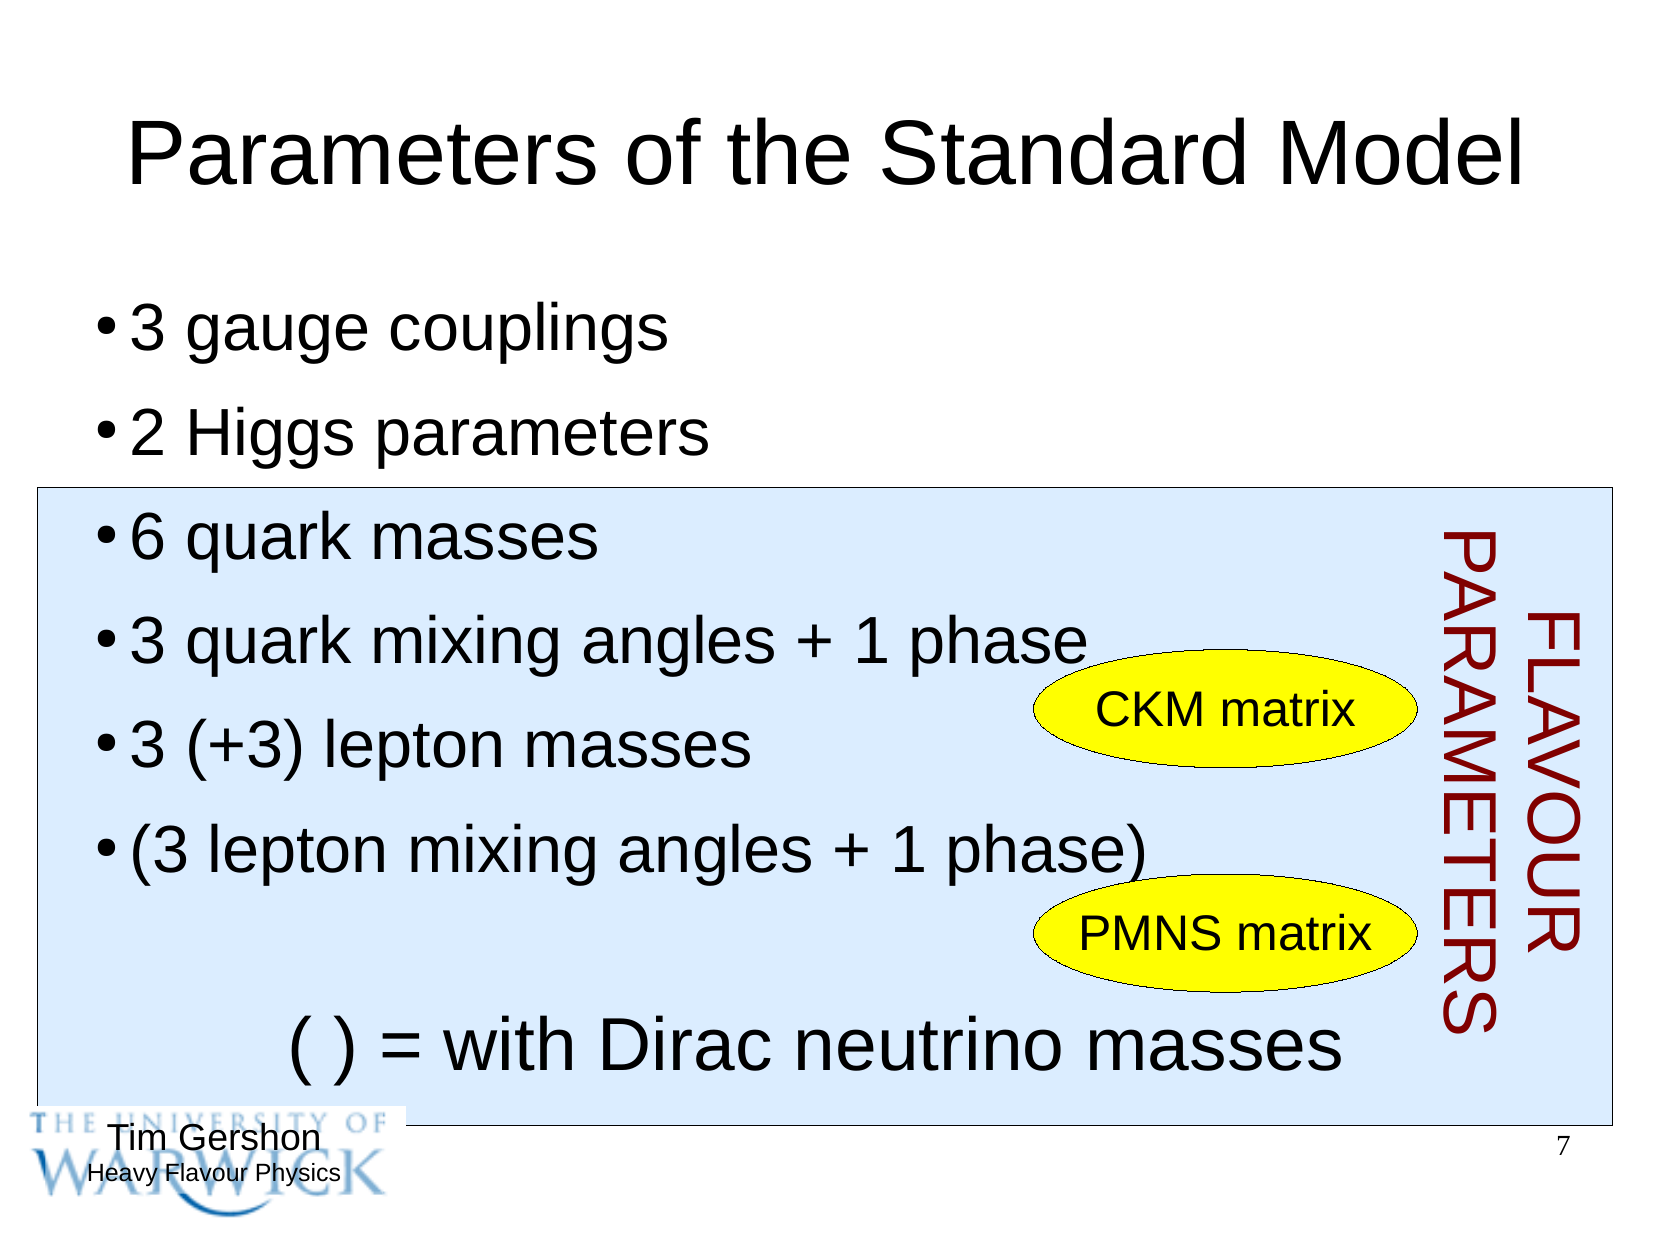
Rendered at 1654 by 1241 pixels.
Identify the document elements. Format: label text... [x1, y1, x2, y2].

text_box ( ) = with Dirac neutrino masses [273, 995, 1381, 1095]
text_box PMNS matrix [1033, 874, 1418, 993]
text_box CKM matrix [1033, 649, 1418, 768]
text_box Tim Gershon Heavy Flavour Physics [45, 1108, 383, 1194]
text_box [406, 487, 1613, 1126]
picture [19, 1106, 406, 1232]
list 3 gauge couplings 2 Higgs parameters 6 quark masses 3 quark mixing angles + 1 phase 3 (+3) lepton masses (3 lepton mixing angles + 1 phase) [82, 290, 1571, 1109]
text_box [37, 487, 82, 1106]
text_box FLAVOUR PARAMETERS [1571, 511, 1605, 1054]
title Parameters of the Standard Model [82, 49, 1571, 257]
